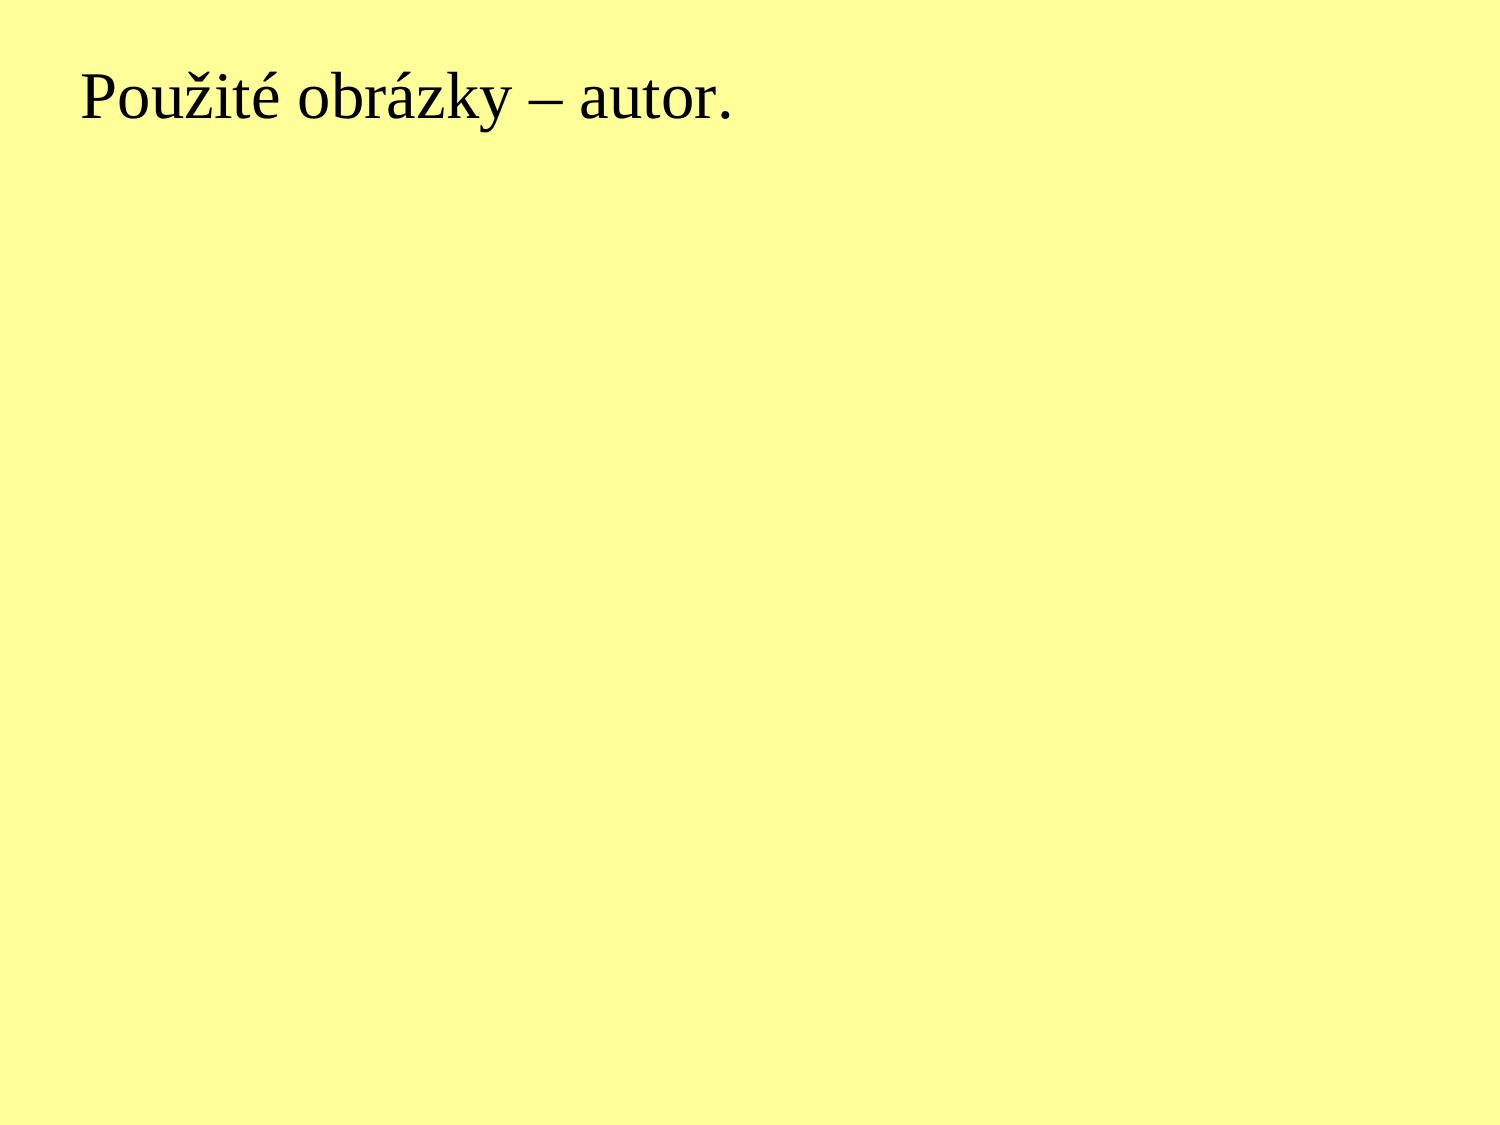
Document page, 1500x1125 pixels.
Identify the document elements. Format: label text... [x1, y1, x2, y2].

text_box Použité obrázky – autor. [65, 51, 750, 228]
